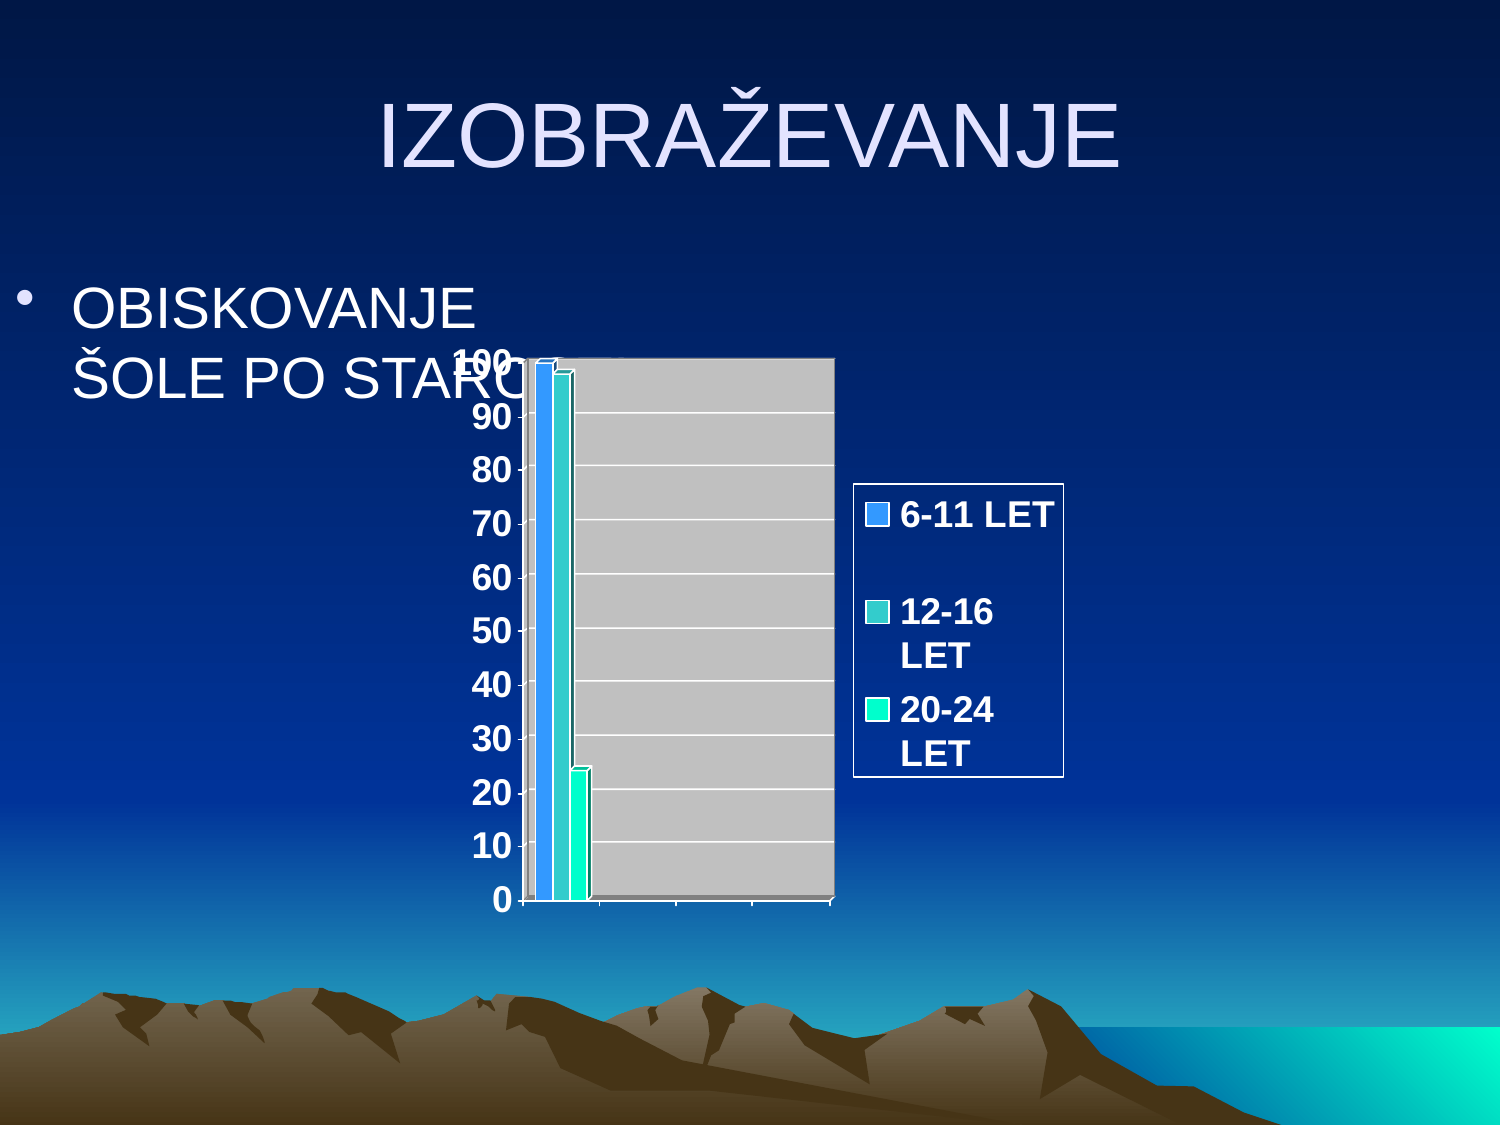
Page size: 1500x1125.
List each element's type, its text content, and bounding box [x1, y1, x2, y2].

picture [418, 262, 1080, 1000]
title IZOBRAŽEVANJE [75, 37, 1425, 225]
list OBISKOVANJE ŠOLE PO STAROSTI: [0, 262, 663, 1005]
